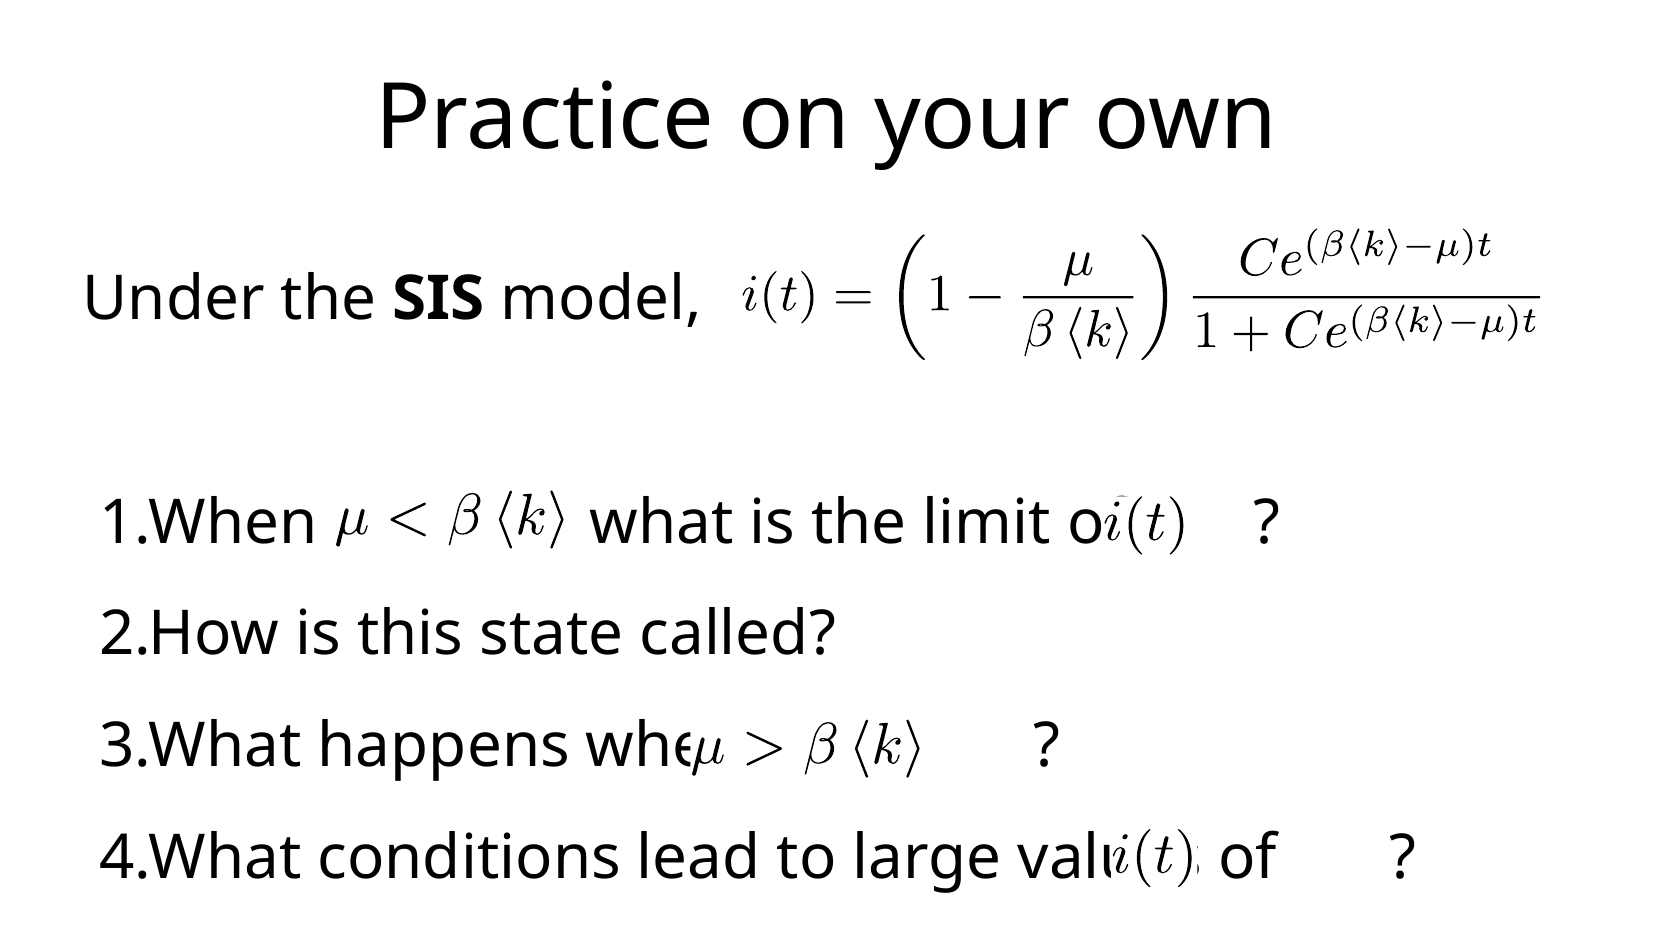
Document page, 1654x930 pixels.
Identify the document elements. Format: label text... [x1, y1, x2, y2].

text_box [690, 719, 927, 778]
text_box [1111, 829, 1198, 888]
text_box [334, 490, 571, 549]
text_box [741, 228, 1541, 360]
title Practice on your own [82, 1, 1571, 225]
text_box [1102, 496, 1190, 555]
list Under the SIS model, When what is the limit of ? How is this state called? What happens when ? What conditions lead to large values of ? [82, 252, 1571, 901]
